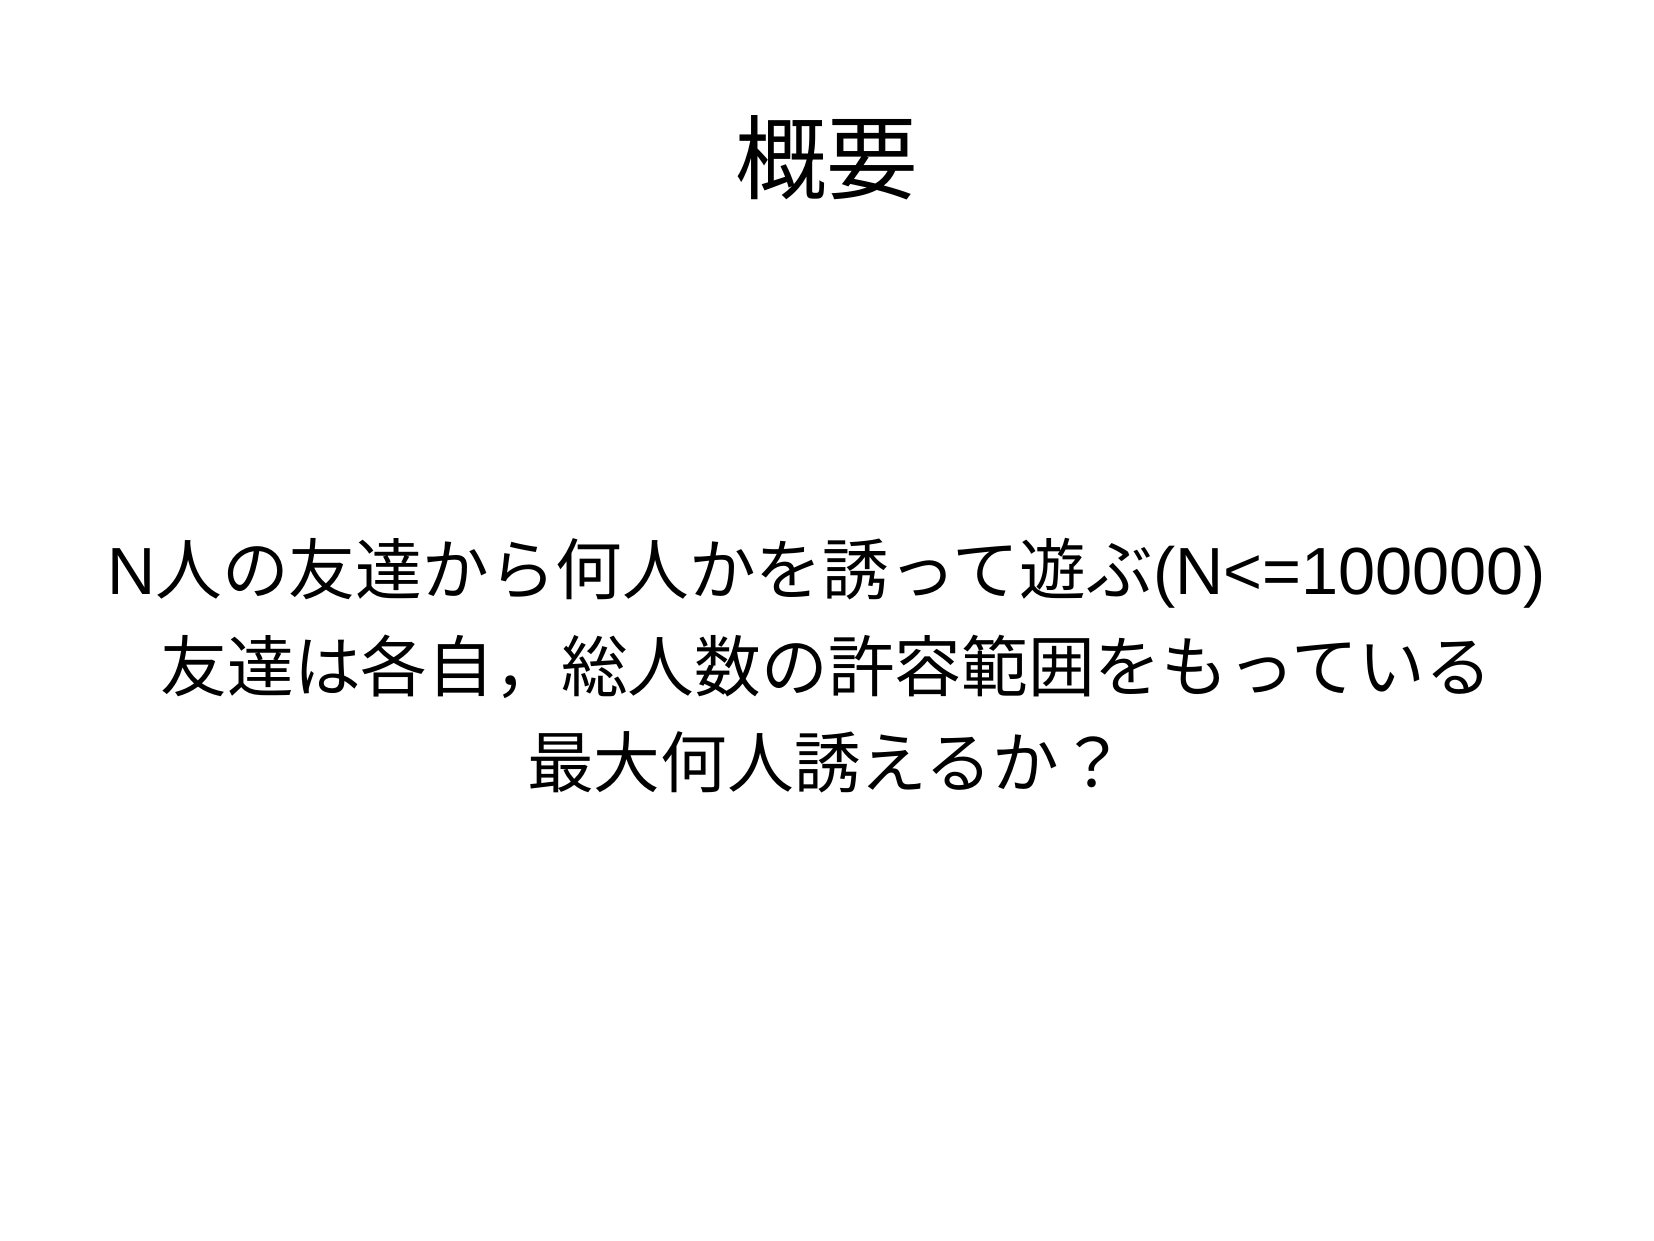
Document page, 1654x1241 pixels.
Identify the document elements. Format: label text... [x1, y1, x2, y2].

title 概要 [82, 56, 1571, 250]
subtitle N人の友達から何人かを誘って遊ぶ(N<=100000) 友達は各自，総人数の許容範囲をもっている 最大何人誘えるか？ [82, 297, 1571, 1102]
